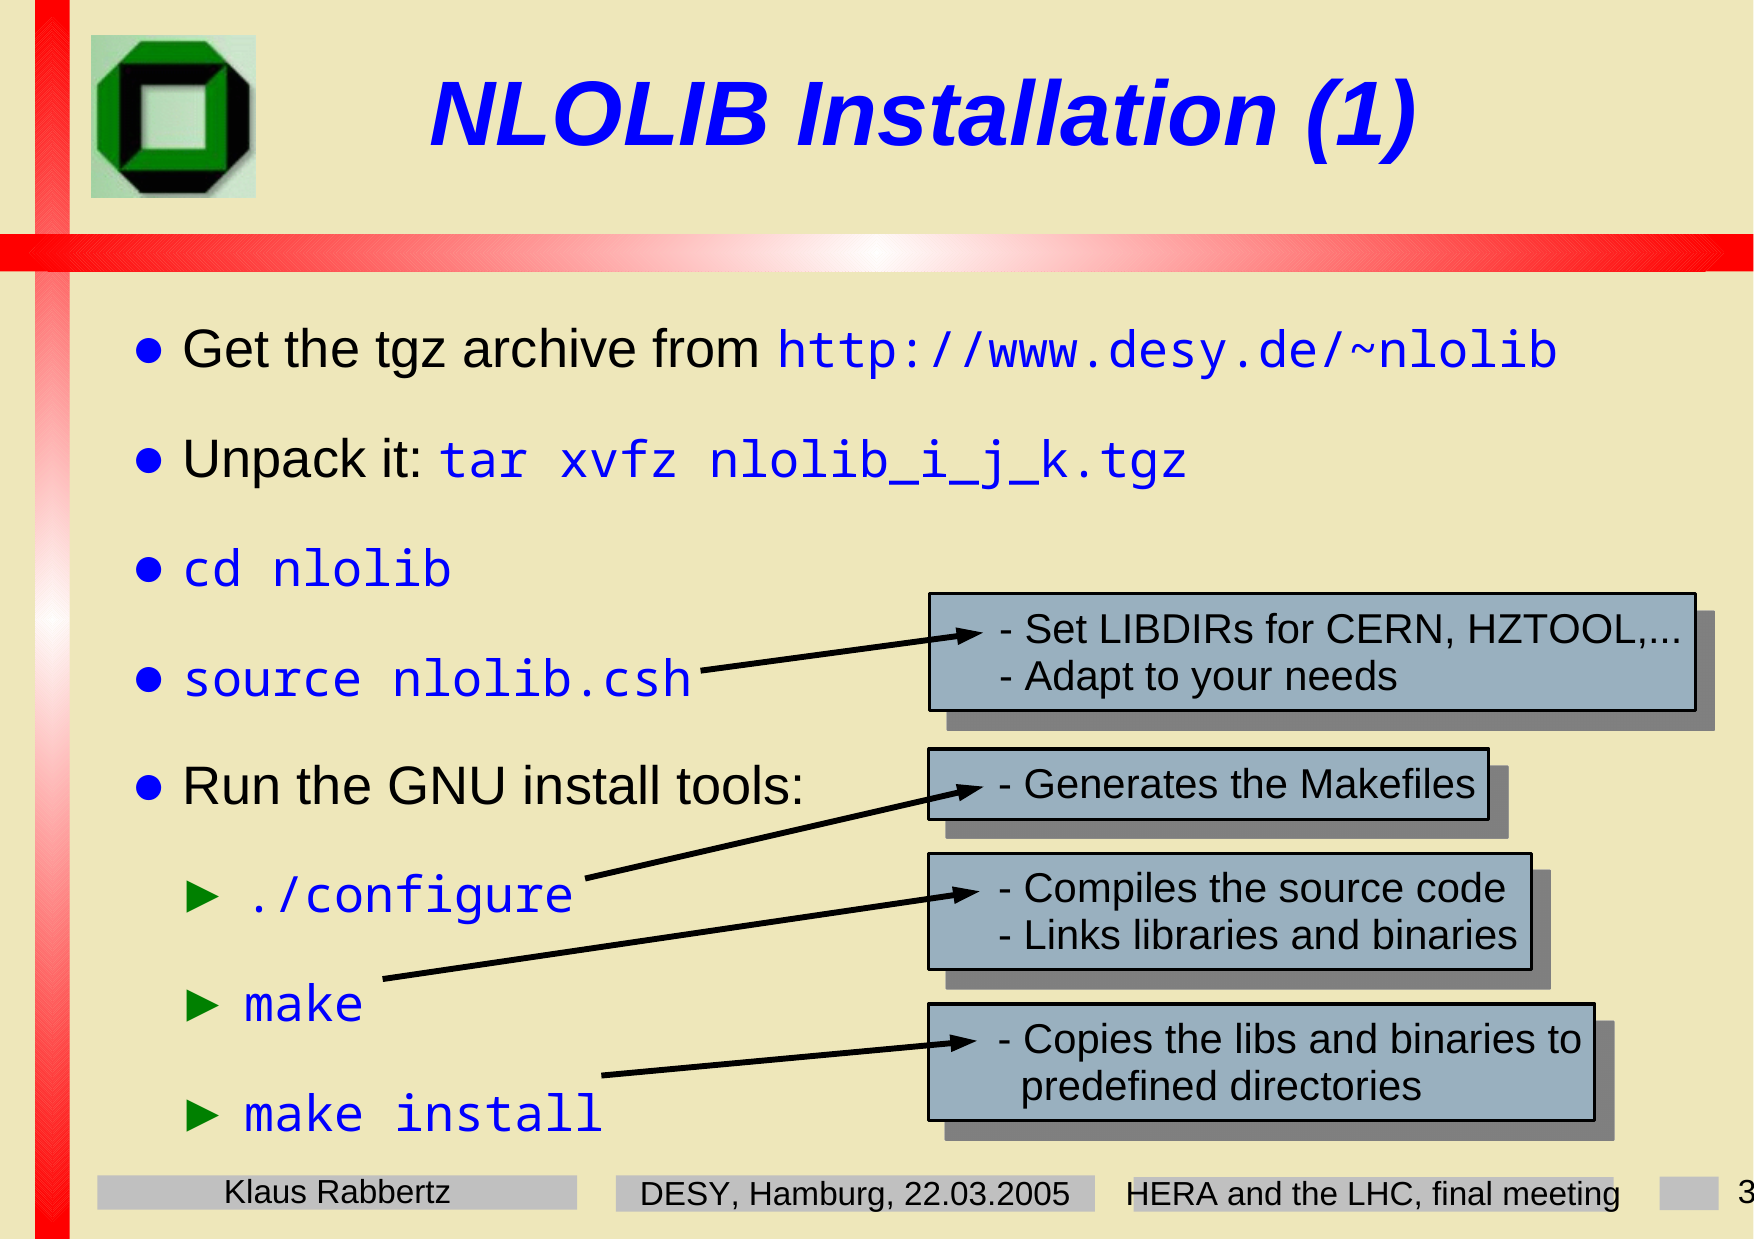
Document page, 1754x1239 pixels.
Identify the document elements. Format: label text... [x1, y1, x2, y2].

picture [91, 35, 256, 198]
text_box - Set LIBDIRs for CERN, HZTOOL,... - Adapt to your needs [929, 593, 1696, 711]
text_box - Copies the libs and binaries to predefined directories [928, 1003, 1595, 1121]
text_box - Compiles the source code - Links libraries and binaries [928, 853, 1532, 970]
title NLOLIB Installation (1) [282, 10, 1566, 217]
text_box - Generates the Makefiles [928, 748, 1489, 820]
list ● Get the tgz archive from http://www.desy.de/~nlolib ● Unpack it: tar xvfz nlolib_i_j_k.tgz ● cd nlolib ● source nlolib.csh ● Run the GNU install tools: ► ./configure ► make ► make install [119, 313, 1643, 1111]
